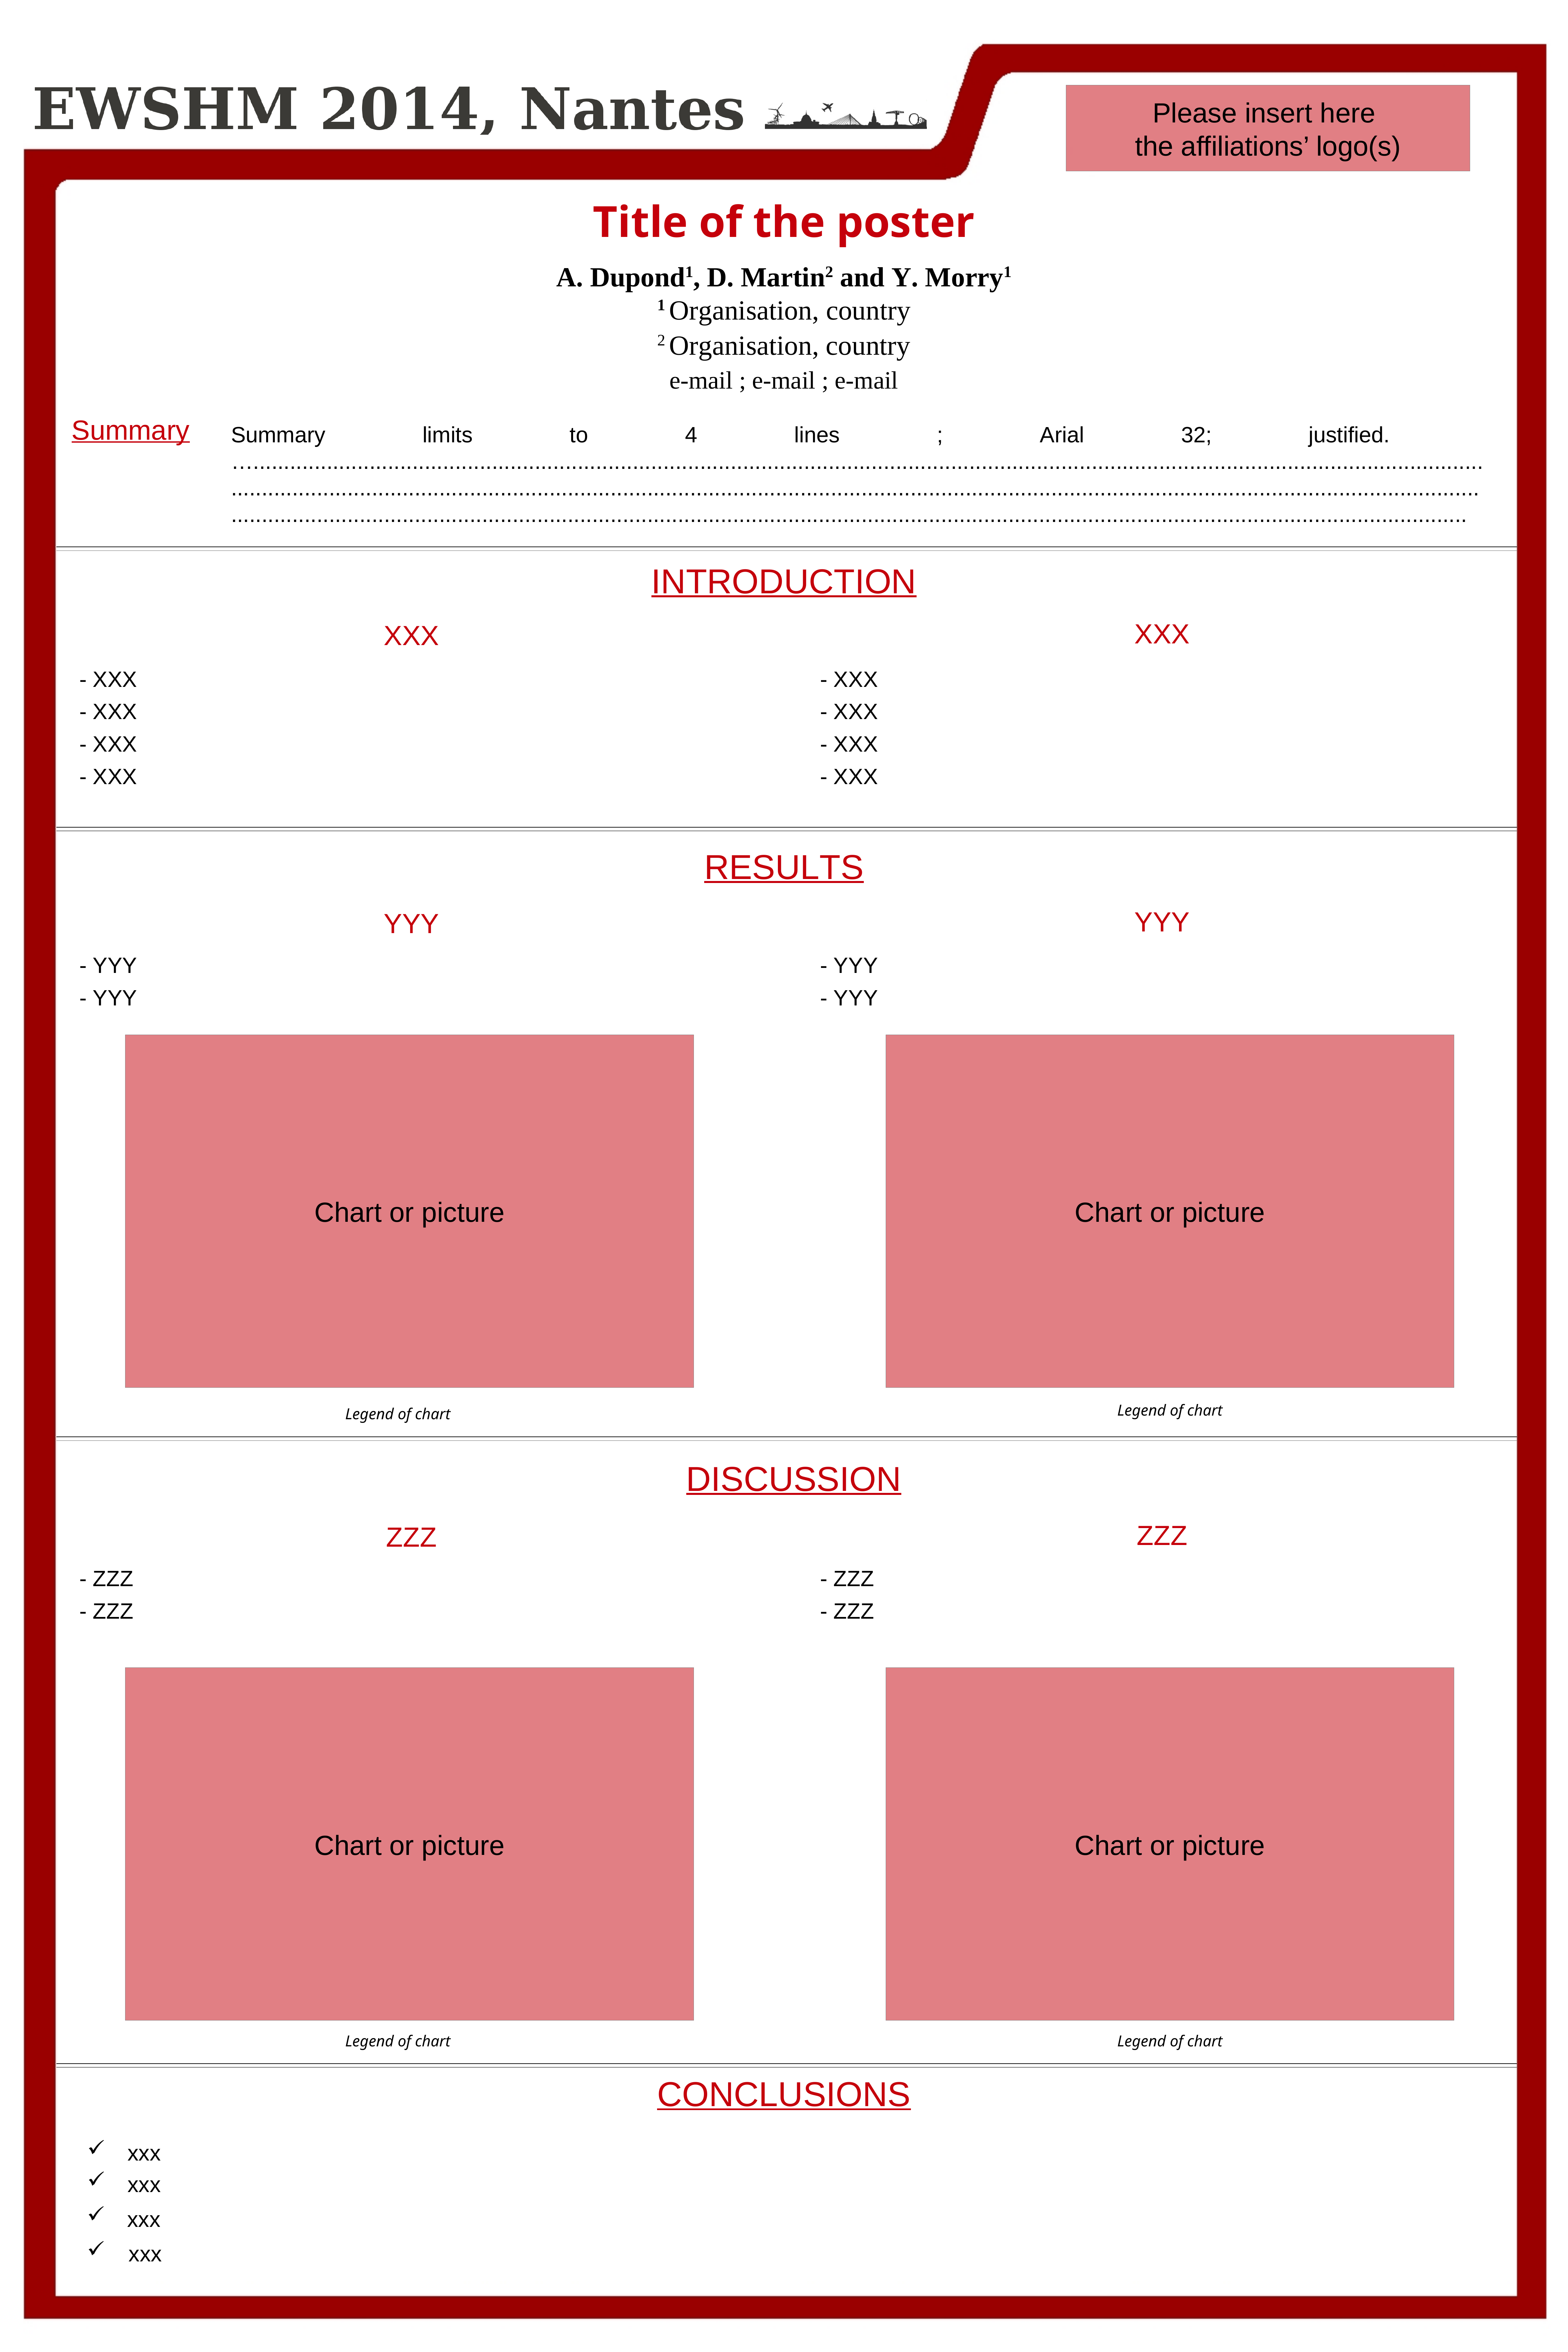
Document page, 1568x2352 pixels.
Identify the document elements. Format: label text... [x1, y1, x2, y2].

text_box Title of the poster A. Dupond1, D. Martin2 and Y. Morry1 1 Organisation, country 2 Organisation, country e-mail ; e-mail ; e-mail [62, 191, 1506, 426]
text_box ZZZ [59, 1516, 765, 1556]
text_box - YYY - YYY [74, 948, 761, 1061]
text_box Legend of chart [827, 2029, 1513, 2064]
picture [23, 22, 1552, 2336]
text_box Chart or picture [886, 1035, 1454, 1388]
text_box XXX [59, 615, 765, 654]
text_box Chart or picture [125, 1667, 694, 2021]
text_box Chart or picture [886, 1667, 1454, 2021]
text_box - YYY - YYY [815, 948, 1501, 1061]
text_box xxx xxx xxx xxx [82, 2136, 1427, 2281]
text_box - ZZZ - ZZZ [74, 1562, 761, 1674]
text_box Chart or picture [125, 1035, 694, 1388]
text_box Please insert here the affiliations’ logo(s) [1066, 85, 1470, 171]
text_box XXX [809, 614, 1515, 655]
text_box ZZZ [809, 1515, 1515, 1556]
text_box YYY [809, 902, 1515, 943]
text_box INTRODUCTION [68, 556, 1500, 603]
text_box Legend of chart [55, 2029, 741, 2064]
text_box CONCLUSIONS [646, 2069, 922, 2116]
text_box Legend of chart [55, 1402, 741, 1436]
text_box Summary limits to 4 lines ; Arial 32; justified. …............................................................................................................................................................................................................................................................................................................................................................................................................................................................................................................................................................................................................................... [210, 418, 1492, 529]
text_box Summary [66, 409, 208, 448]
text_box - ZZZ - ZZZ [815, 1562, 1501, 1674]
text_box - XXX - XXX - XXX - XXX [815, 662, 1501, 775]
text_box Legend of chart [827, 1398, 1513, 1433]
text_box RESULTS [68, 842, 1500, 887]
text_box - XXX - XXX - XXX - XXX [74, 662, 761, 775]
text_box YYY [59, 903, 765, 943]
text_box DISCUSSION [55, 1454, 1533, 1501]
